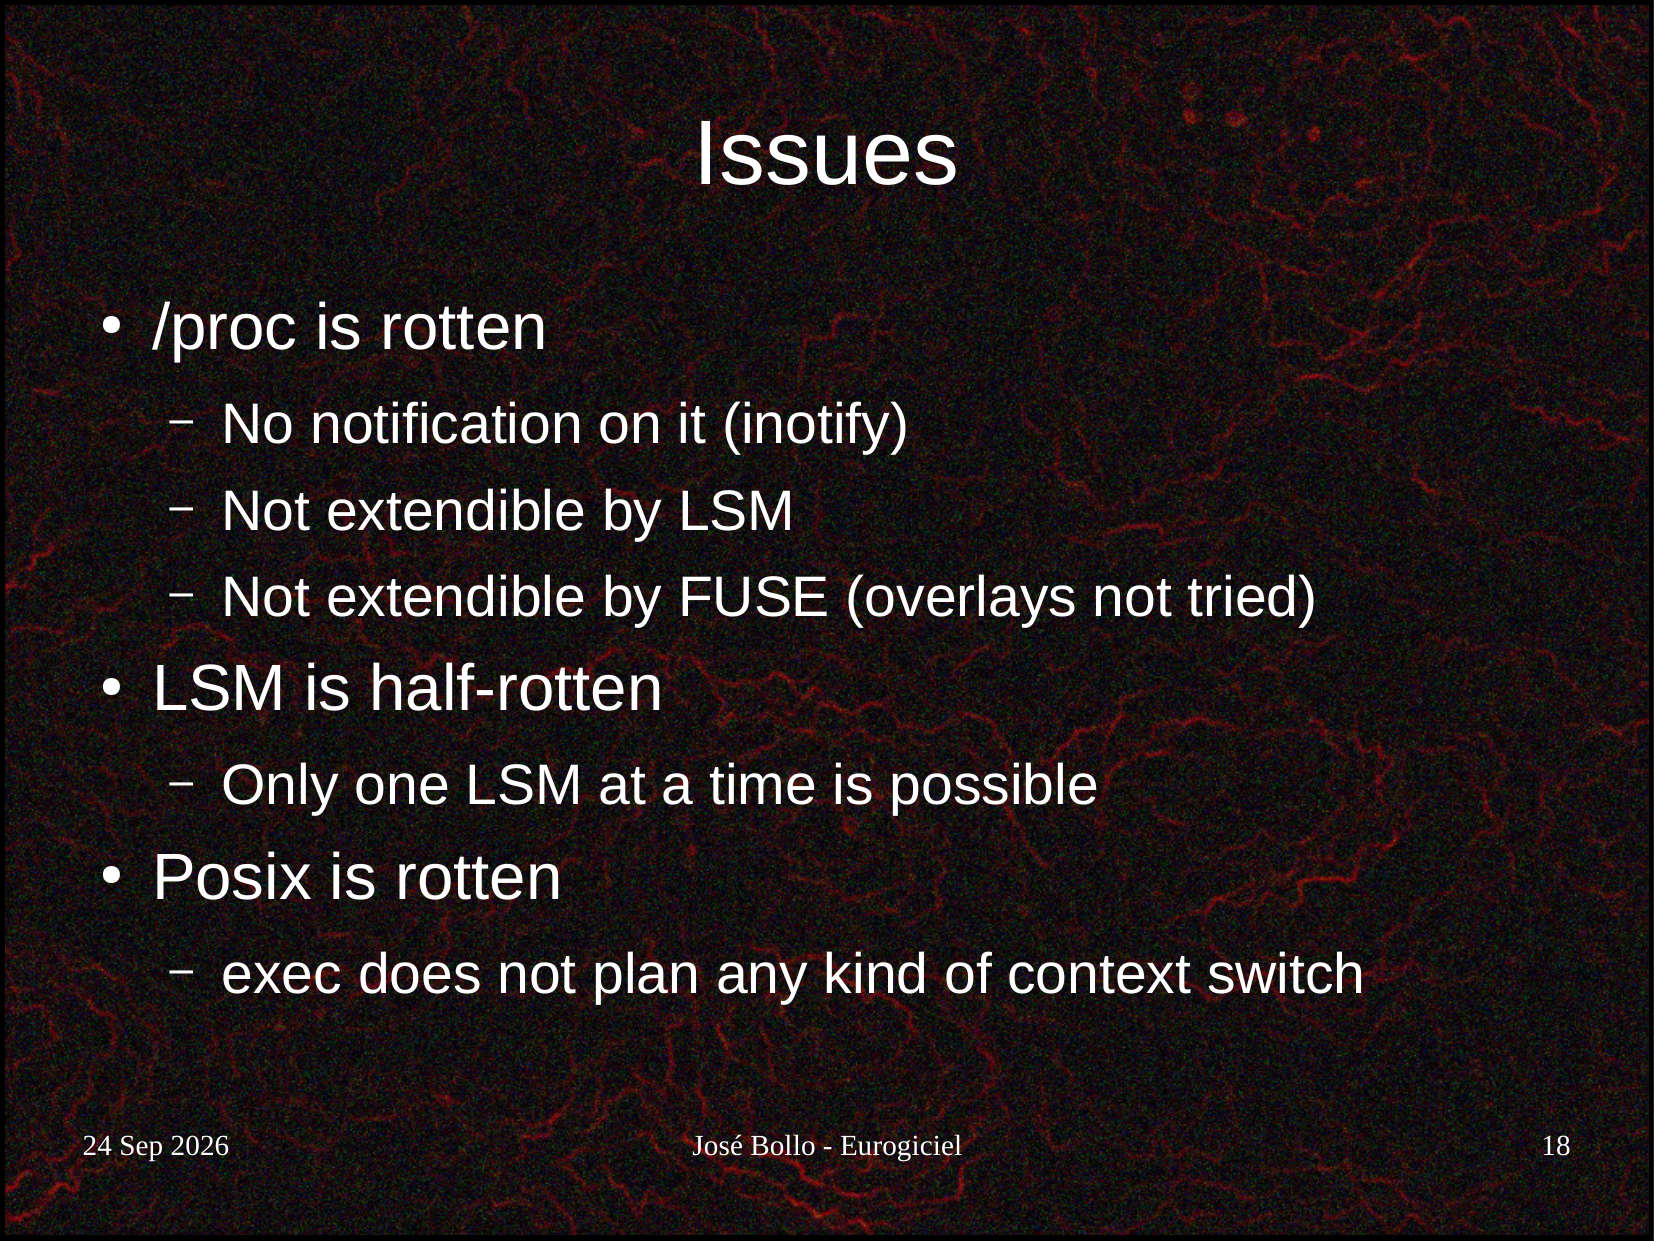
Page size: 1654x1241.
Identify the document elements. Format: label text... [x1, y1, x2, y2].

title Issues [82, 49, 1571, 257]
list /proc is rotten No notification on it (inotify) Not extendible by LSM Not extendible by FUSE (overlays not tried) LSM is half-rotten Only one LSM at a time is possible Posix is rotten exec does not plan any kind of context switch [82, 290, 1571, 1010]
picture [5, 5, 1649, 1235]
